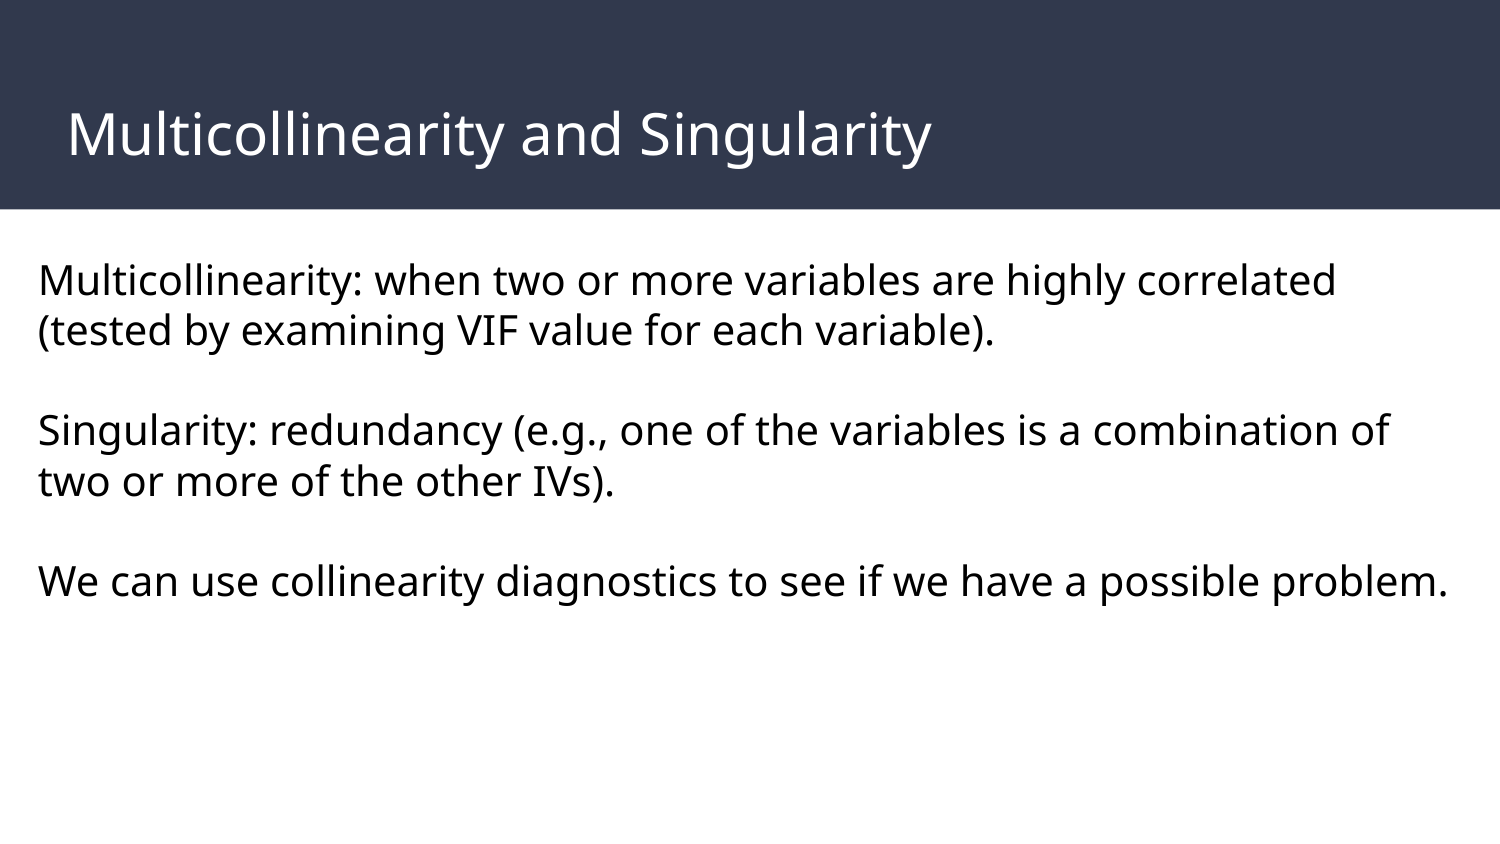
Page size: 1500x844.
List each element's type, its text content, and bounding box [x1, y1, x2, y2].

text_box Multicollinearity: when two or more variables are highly correlated (tested by examining VIF value for each variable). Singularity: redundancy (e.g., one of the variables is a combination of two or more of the other IVs). We can use collinearity diagnostics to see if we have a possible problem. [22, 239, 1473, 823]
title Multicollinearity and Singularity [51, 82, 1449, 185]
